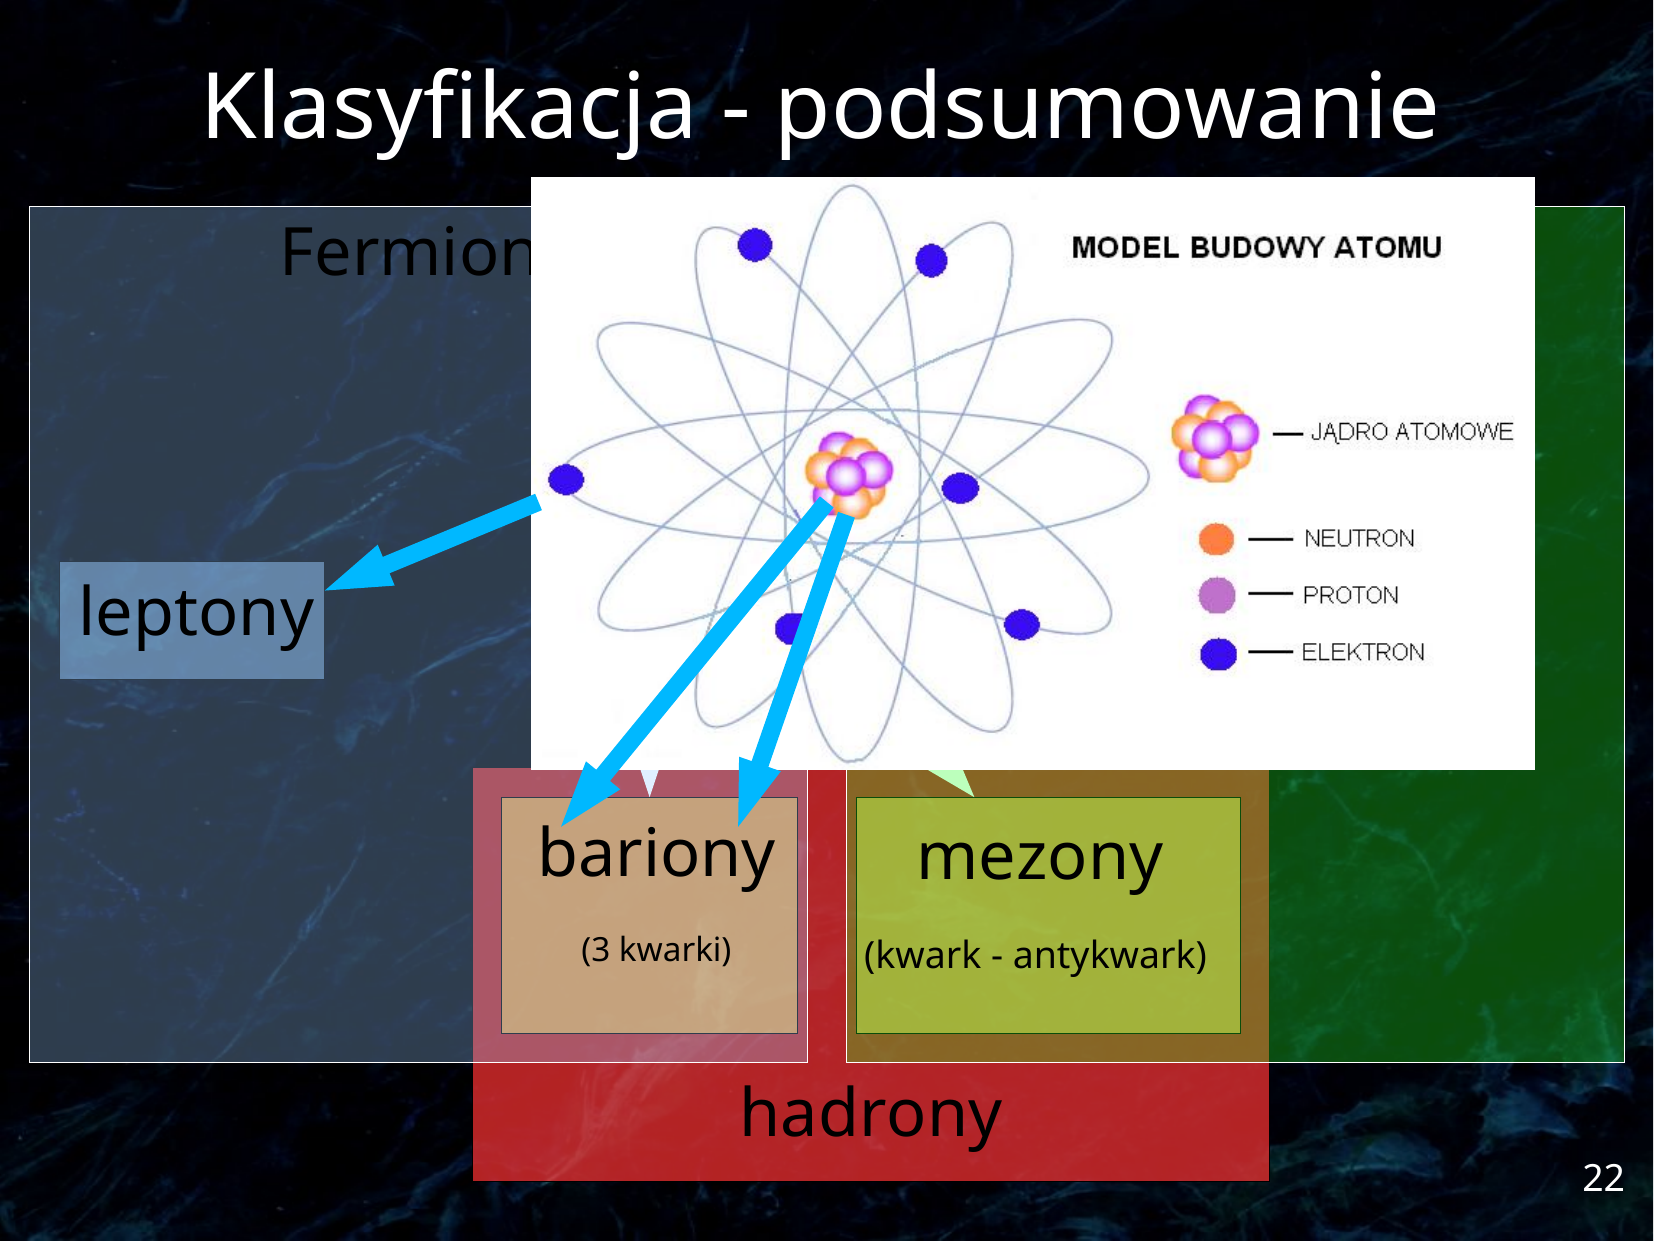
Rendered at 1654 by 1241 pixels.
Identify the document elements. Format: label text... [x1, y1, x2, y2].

title Klasyfikacja - podsumowanie [77, 29, 1565, 178]
text_box hadrony [472, 770, 1270, 1182]
list Bozony nośniki oddziaływań mezony (kwark - antykwark) [846, 206, 1625, 1063]
picture [0, 0, 1654, 1241]
list Fermiony kwarki leptony bariony (3 kwarki) [29, 206, 808, 1063]
